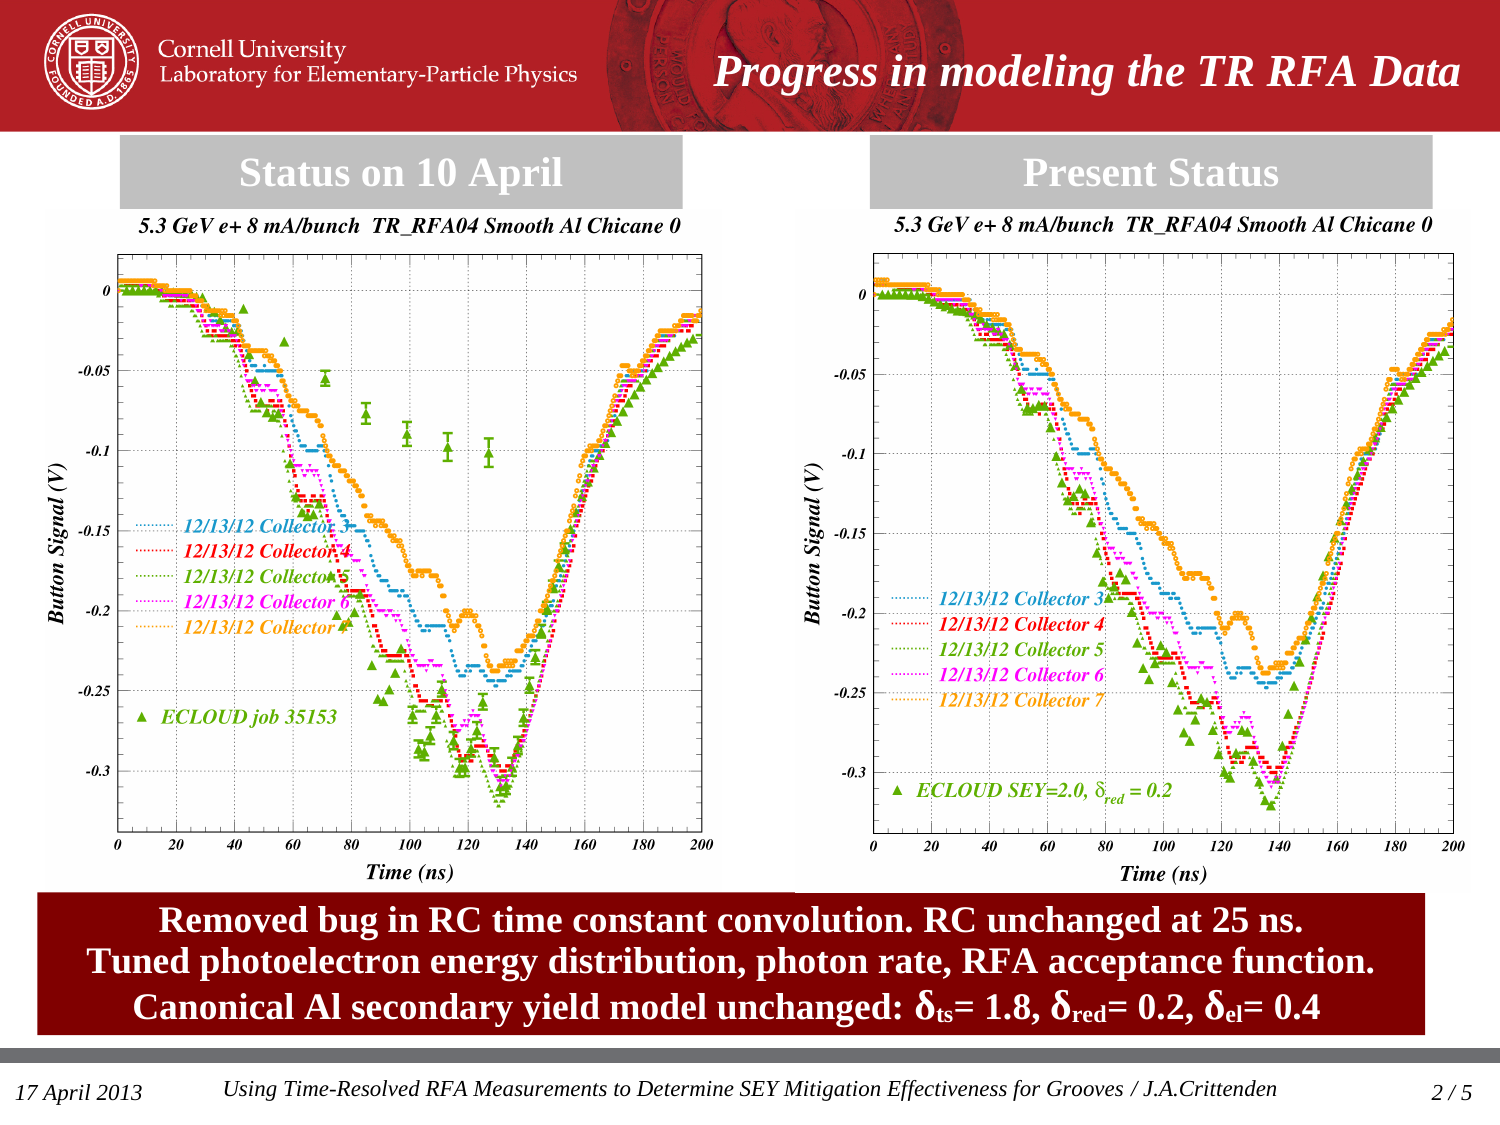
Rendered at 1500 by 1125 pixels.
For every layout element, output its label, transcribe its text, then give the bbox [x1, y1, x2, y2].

picture [795, 209, 1471, 893]
text_box Present Status [869, 135, 1433, 209]
text_box Status on 10 April [119, 135, 683, 209]
picture [45, 209, 722, 892]
title Progress in modeling the TR RFA Data [675, 7, 1500, 136]
picture [0, 0, 1500, 132]
text_box Removed bug in RC time constant convolution. RC unchanged at 25 ns. Tuned photoelectron energy distribution, photon rate, RFA acceptance function. Canonical Al secondary yield model unchanged: δts= 1.8, δred= 0.2, δel= 0.4 [37, 892, 1426, 1036]
